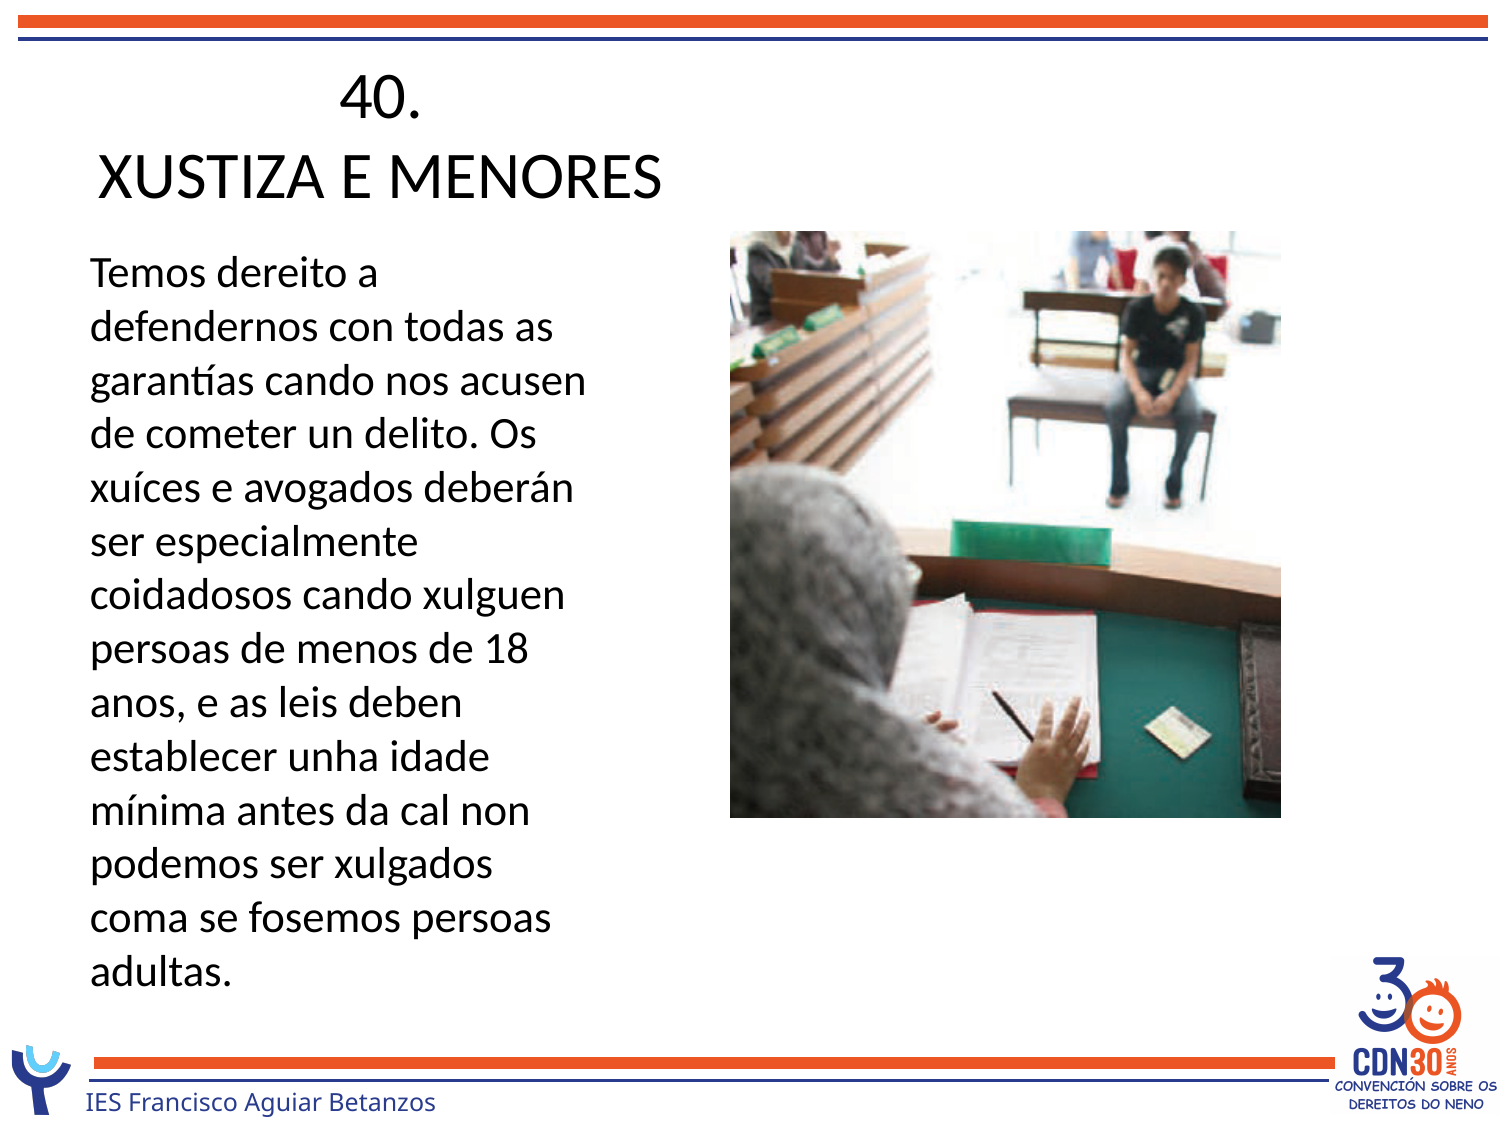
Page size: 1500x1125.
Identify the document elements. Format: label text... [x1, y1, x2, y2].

picture [730, 231, 1281, 818]
list Temos dereito a defendernos con todas as garantías cando nos acusen de cometer un delito. Os xuíces e avogados deberán ser especialmente coidadosos cando xulguen persoas de menos de 18 anos, e as leis deben establecer unha idade mínima antes da cal non podemos ser xulgados coma se fosemos persoas adultas. [75, 235, 613, 1005]
picture [1330, 956, 1500, 1115]
title 40. XUSTIZA E MENORES [75, 44, 688, 236]
picture [11, 1045, 71, 1115]
